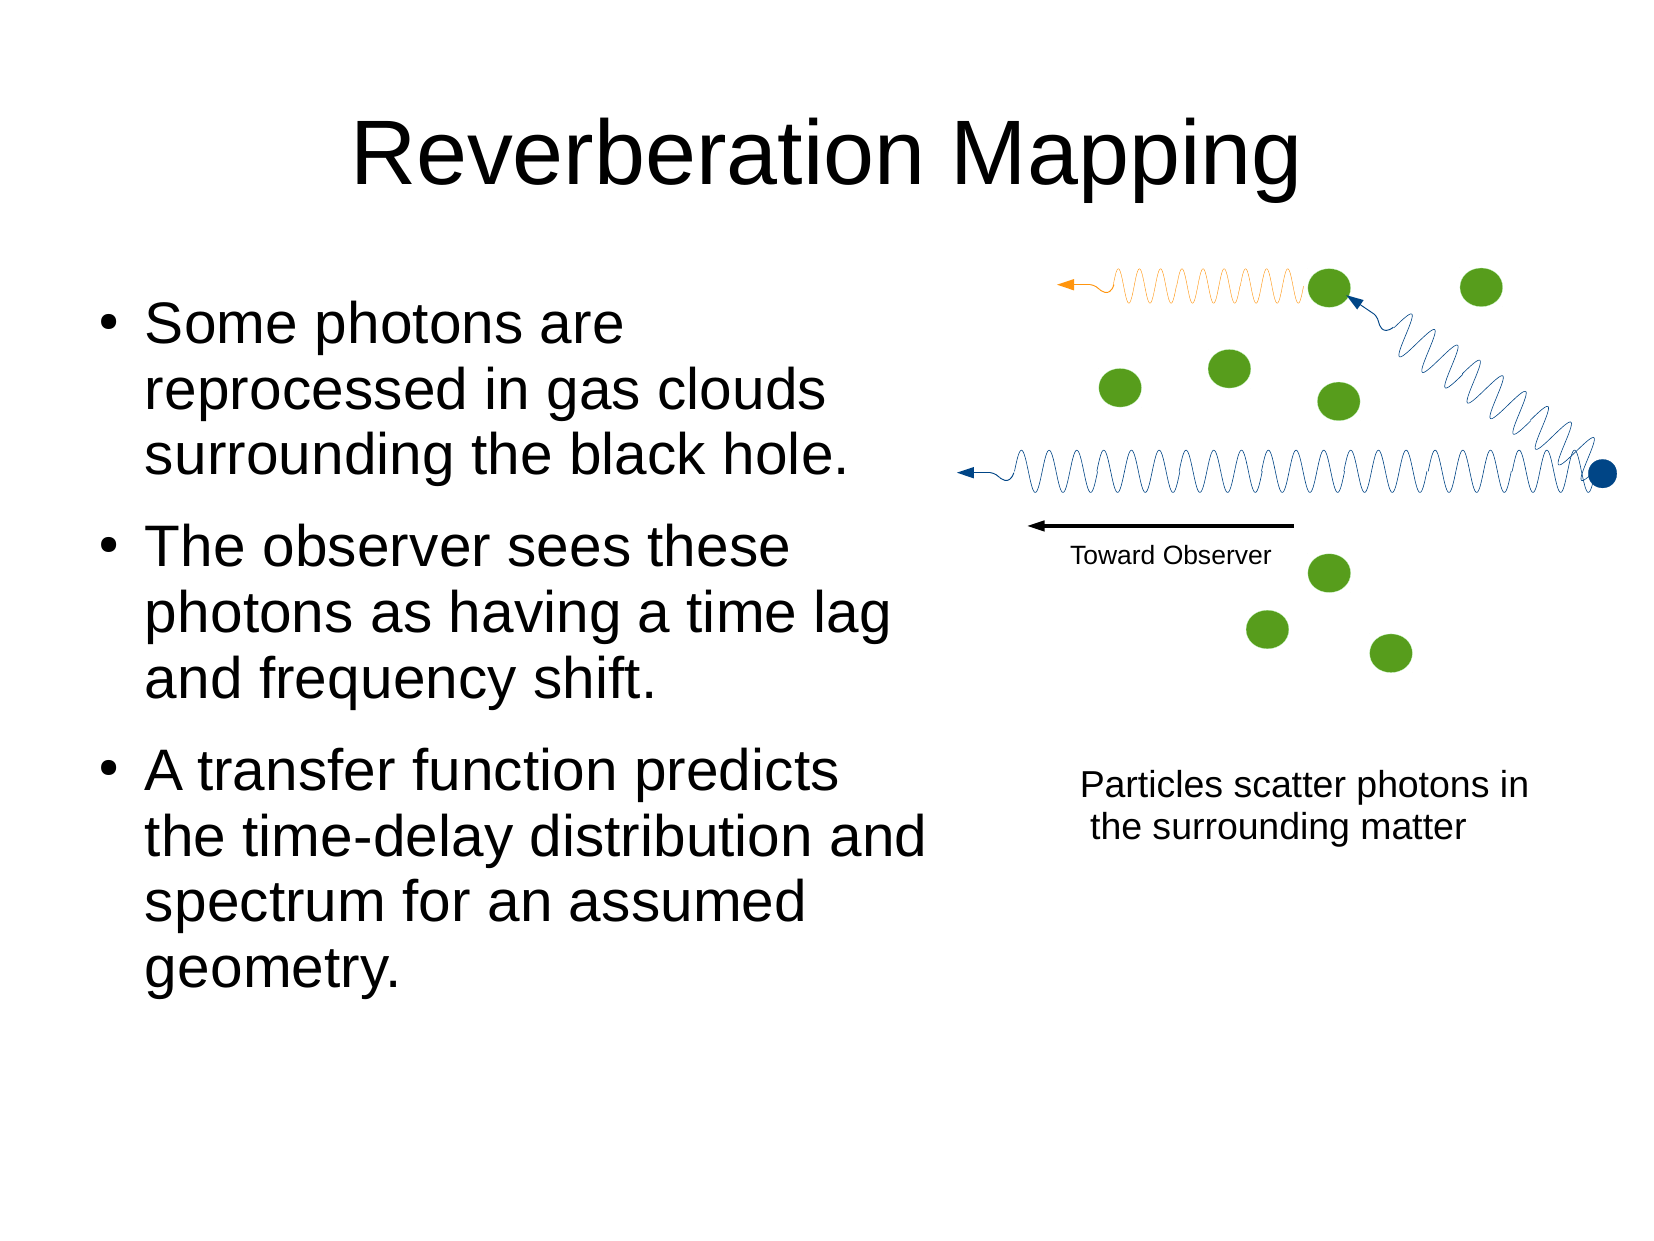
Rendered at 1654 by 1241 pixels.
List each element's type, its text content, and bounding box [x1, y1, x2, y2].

text_box Particles scatter photons in the surrounding matter [1065, 756, 1545, 856]
list Some photons are reprocessed in gas clouds surrounding the black hole. The observer sees these photons as having a time lag and frequency shift. A transfer function predicts the time-delay distribution and spectrum for an assumed geometry. [82, 290, 931, 1010]
title Reverberation Mapping [82, 49, 1571, 257]
chart [956, 255, 1617, 736]
